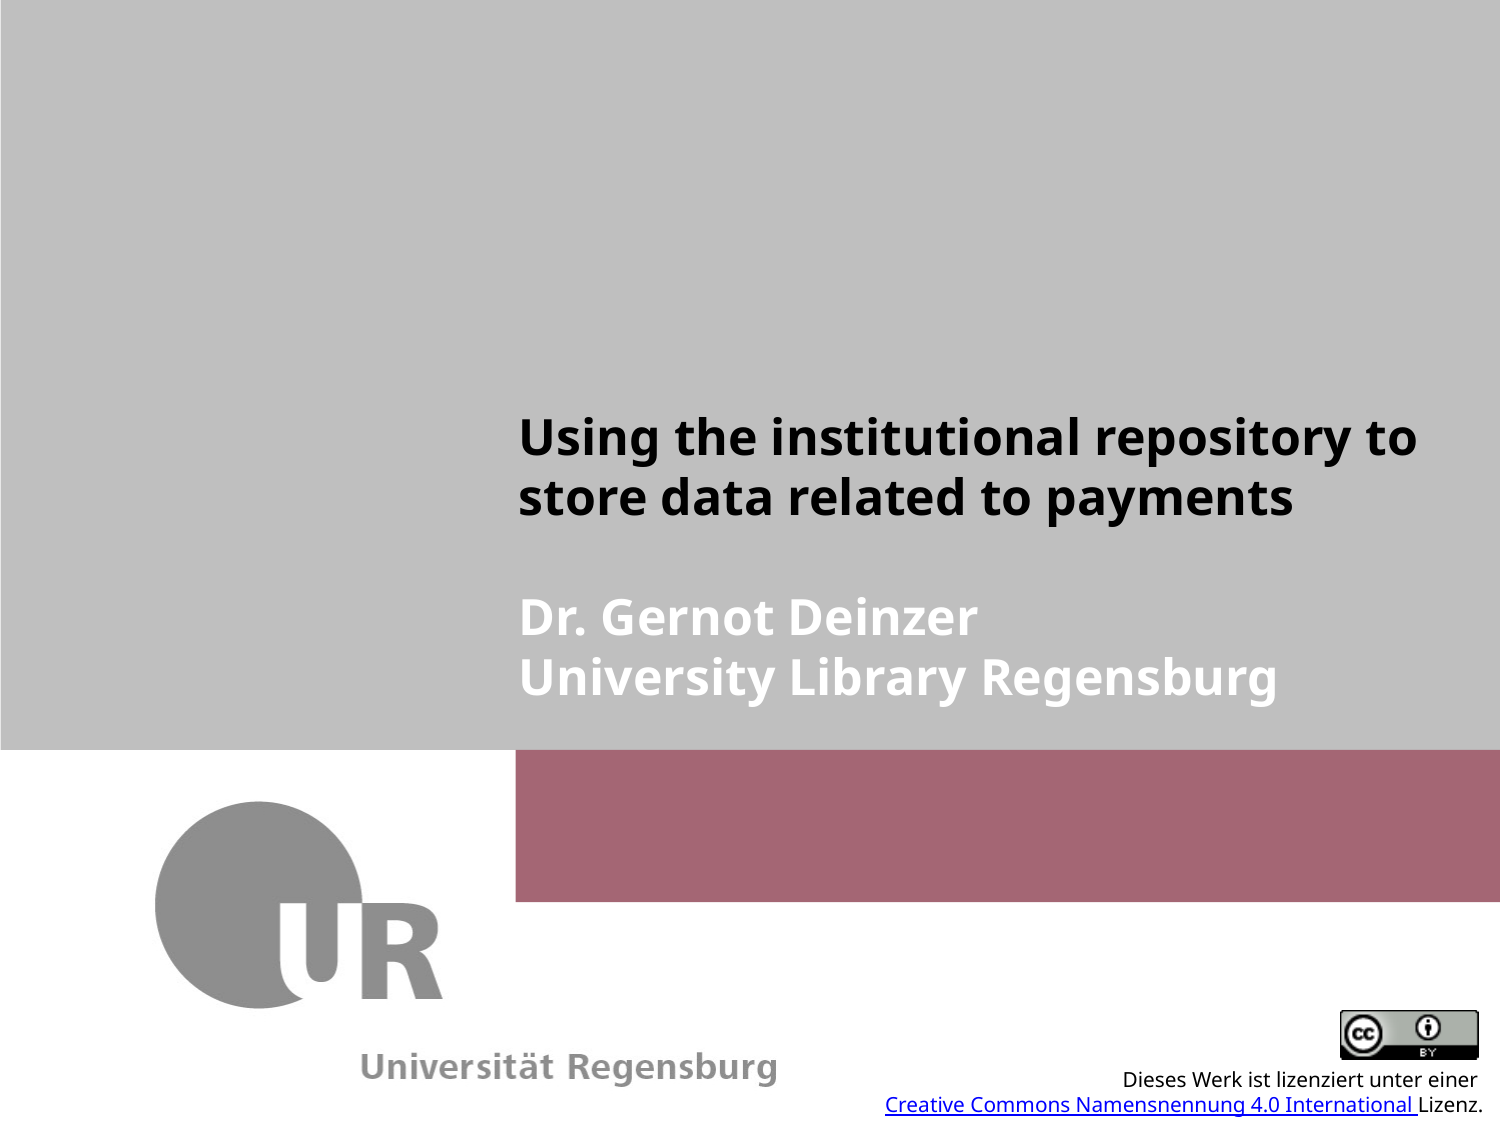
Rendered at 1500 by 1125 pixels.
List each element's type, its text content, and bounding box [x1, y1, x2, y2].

text_box Dieses Werk ist lizenziert unter einer Creative Commons Namensnennung 4.0 International Lizenz. [836, 1059, 1499, 1125]
list Using the institutional repository to store data related to payments Dr. Gernot Deinzer University Library Regensburg [503, 338, 1500, 516]
picture [1340, 1010, 1479, 1059]
picture [0, 783, 799, 1125]
